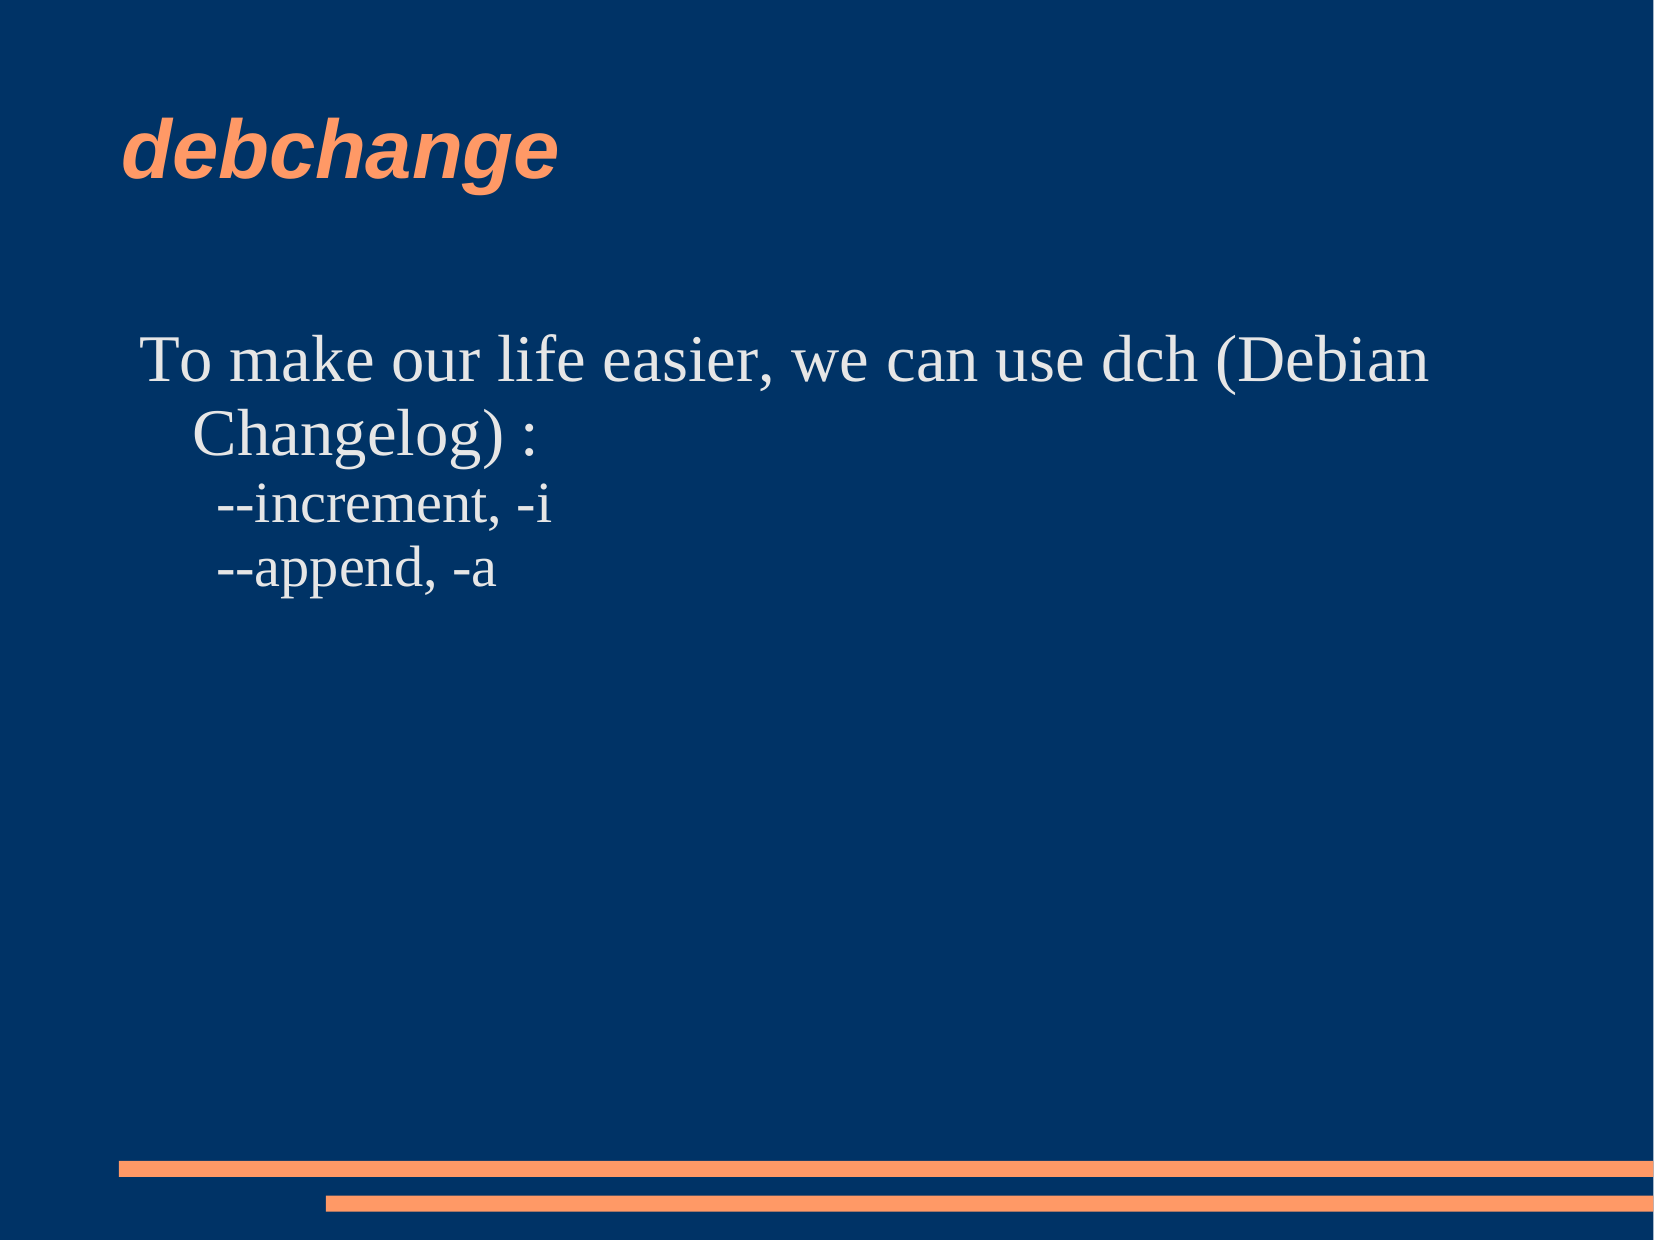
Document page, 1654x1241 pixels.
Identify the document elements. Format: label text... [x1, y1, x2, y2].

title debchange [121, 53, 1534, 247]
list To make our life easier, we can use dch (Debian Changelog) : --increment, -i --append, -a [121, 322, 1561, 1118]
